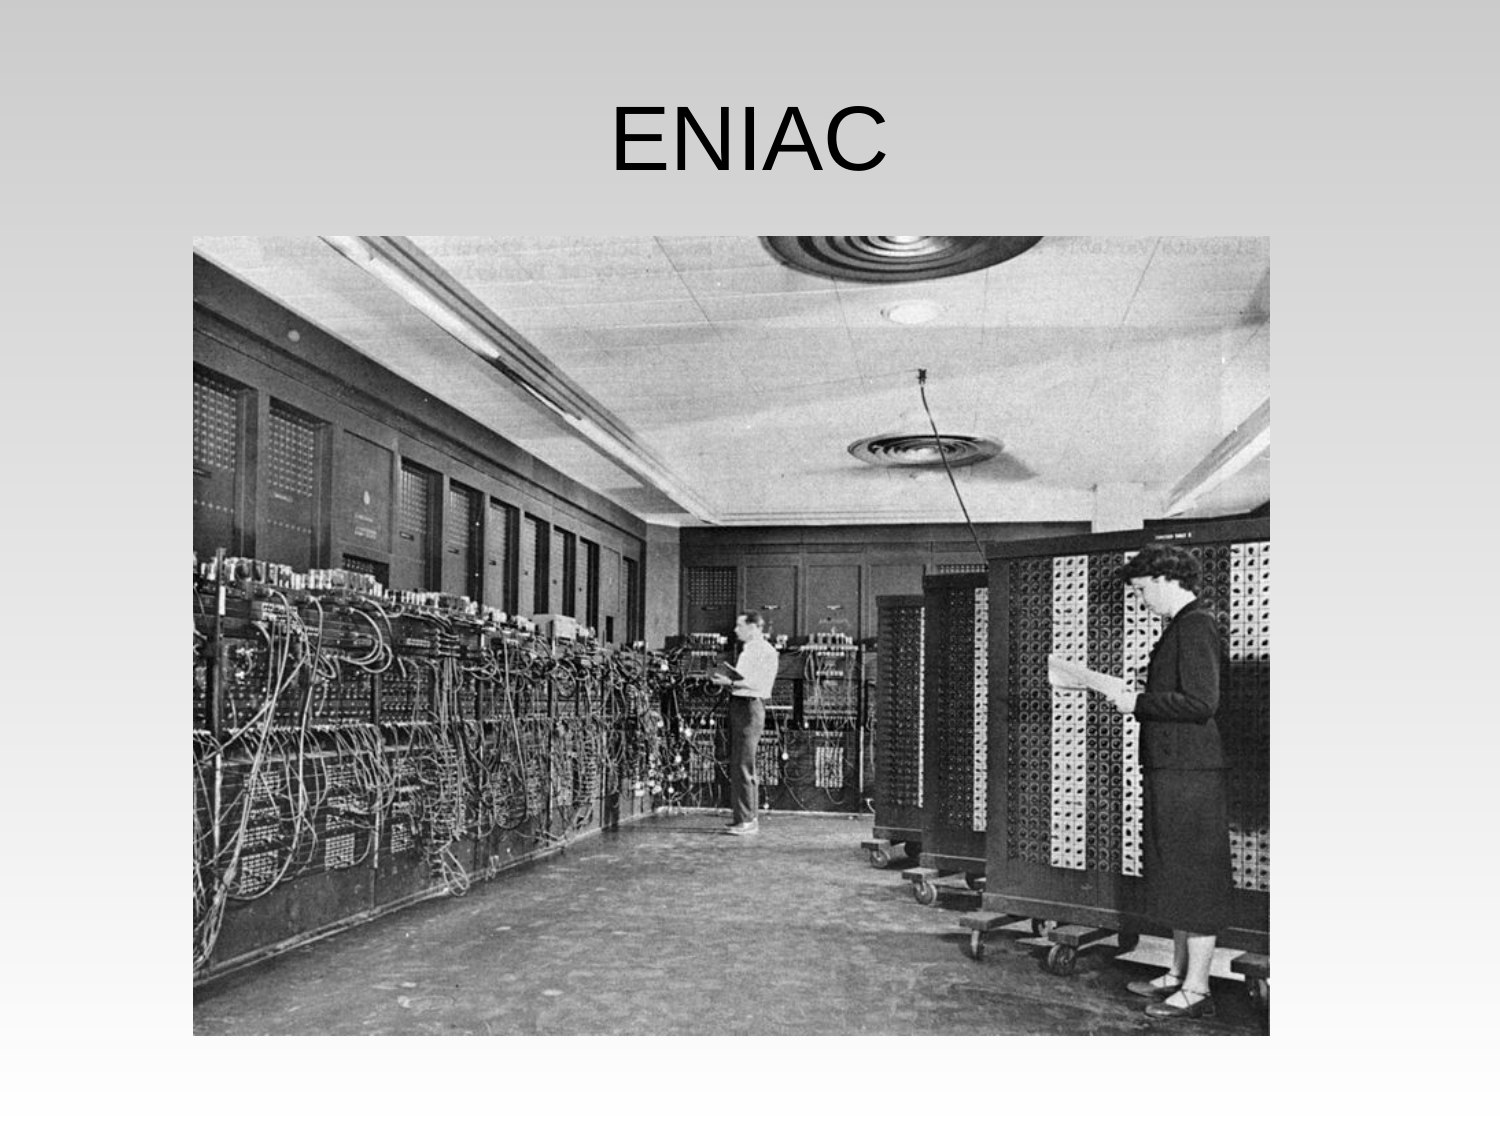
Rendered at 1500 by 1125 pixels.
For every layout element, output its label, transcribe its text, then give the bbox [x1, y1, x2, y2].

picture [193, 236, 1270, 1036]
title ENIAC [75, 28, 1426, 250]
